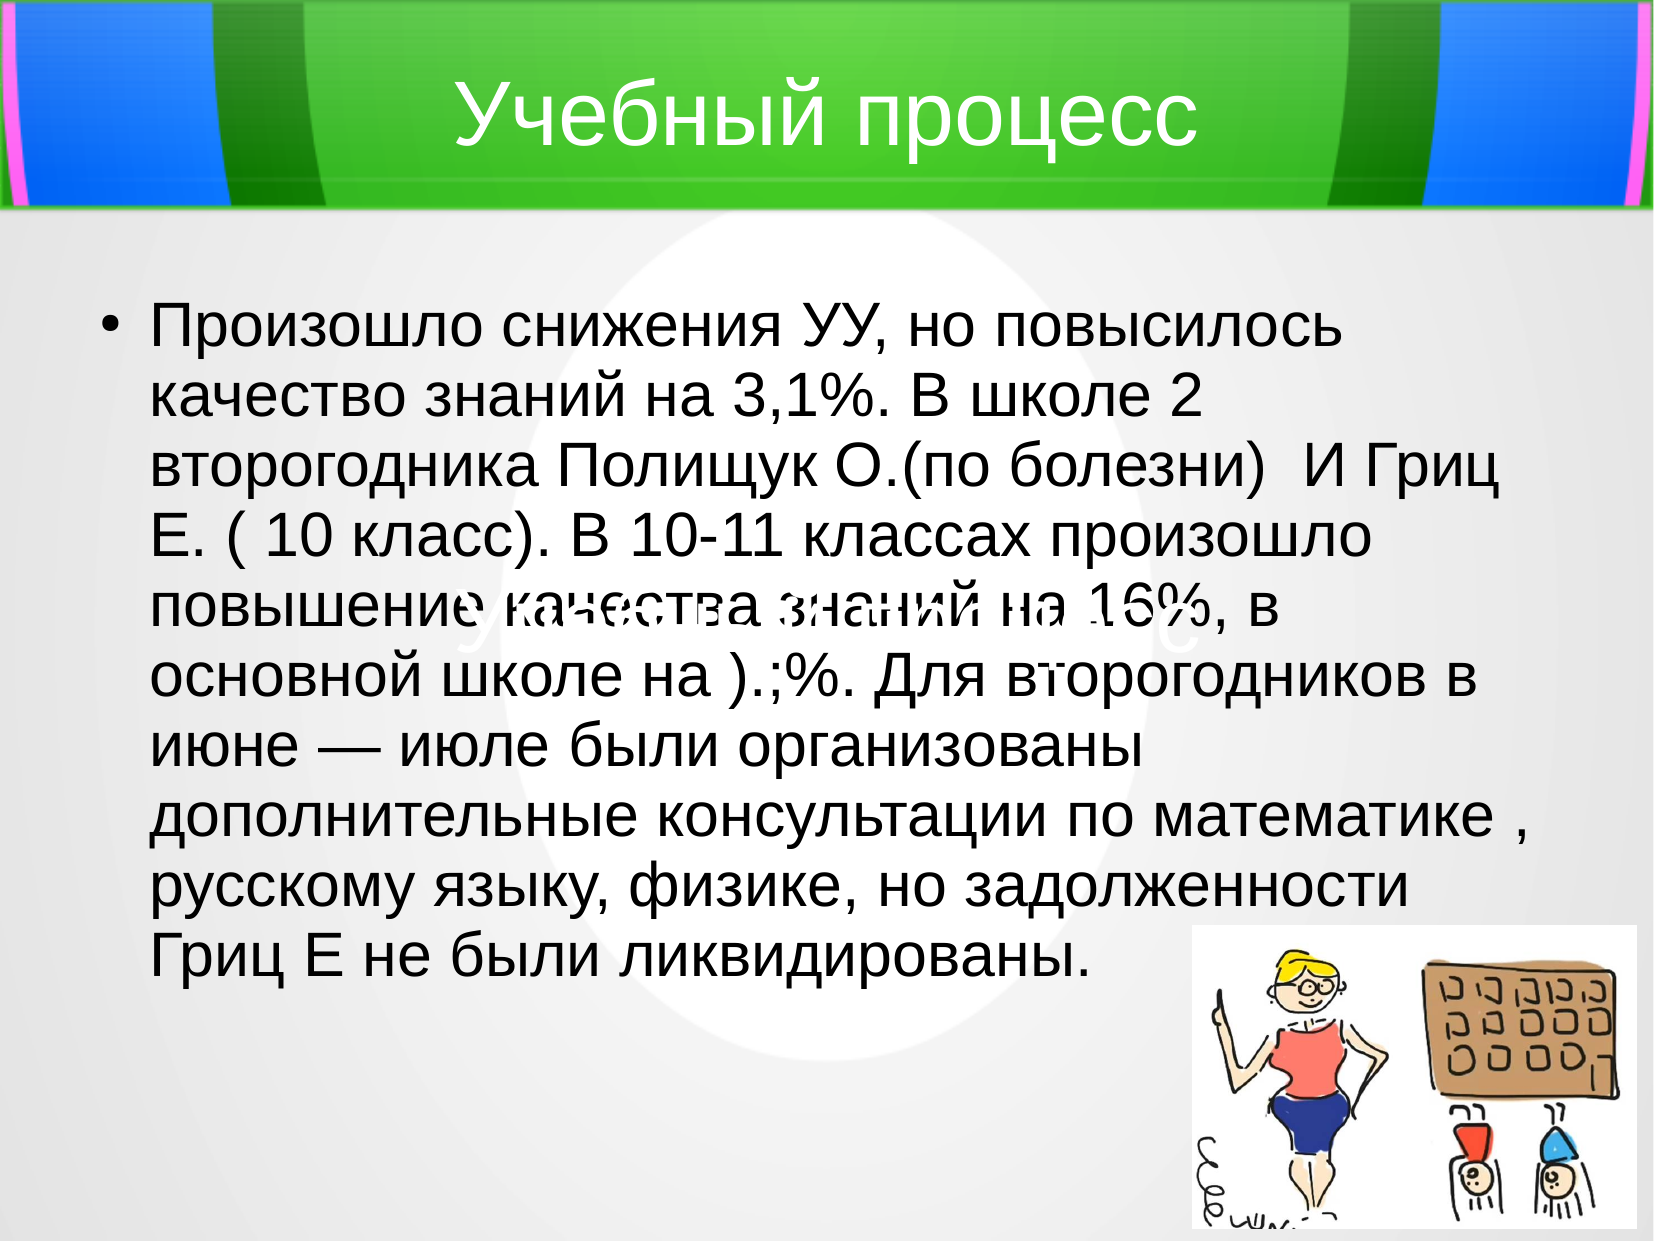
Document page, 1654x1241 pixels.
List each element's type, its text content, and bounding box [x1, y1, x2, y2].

title Учебный процесс [82, 62, 1571, 166]
text_box Учебный процесс [438, 569, 1217, 673]
picture [0, 0, 1654, 1241]
list Произошло снижения УУ, но повысилось качество знаний на 3,1%. В школе 2 второгодника Полищук О.(по болезни) И Гриц Е. ( 10 класс). В 10-11 классах произошло повышение качества знаний на 16%, в основной школе на ).;%. Для второгодников в июне — июле были организованы дополнительные консультации по математике , русскому языку, физике, но задолженности Гриц Е не были ликвидированы. [82, 290, 1538, 1010]
